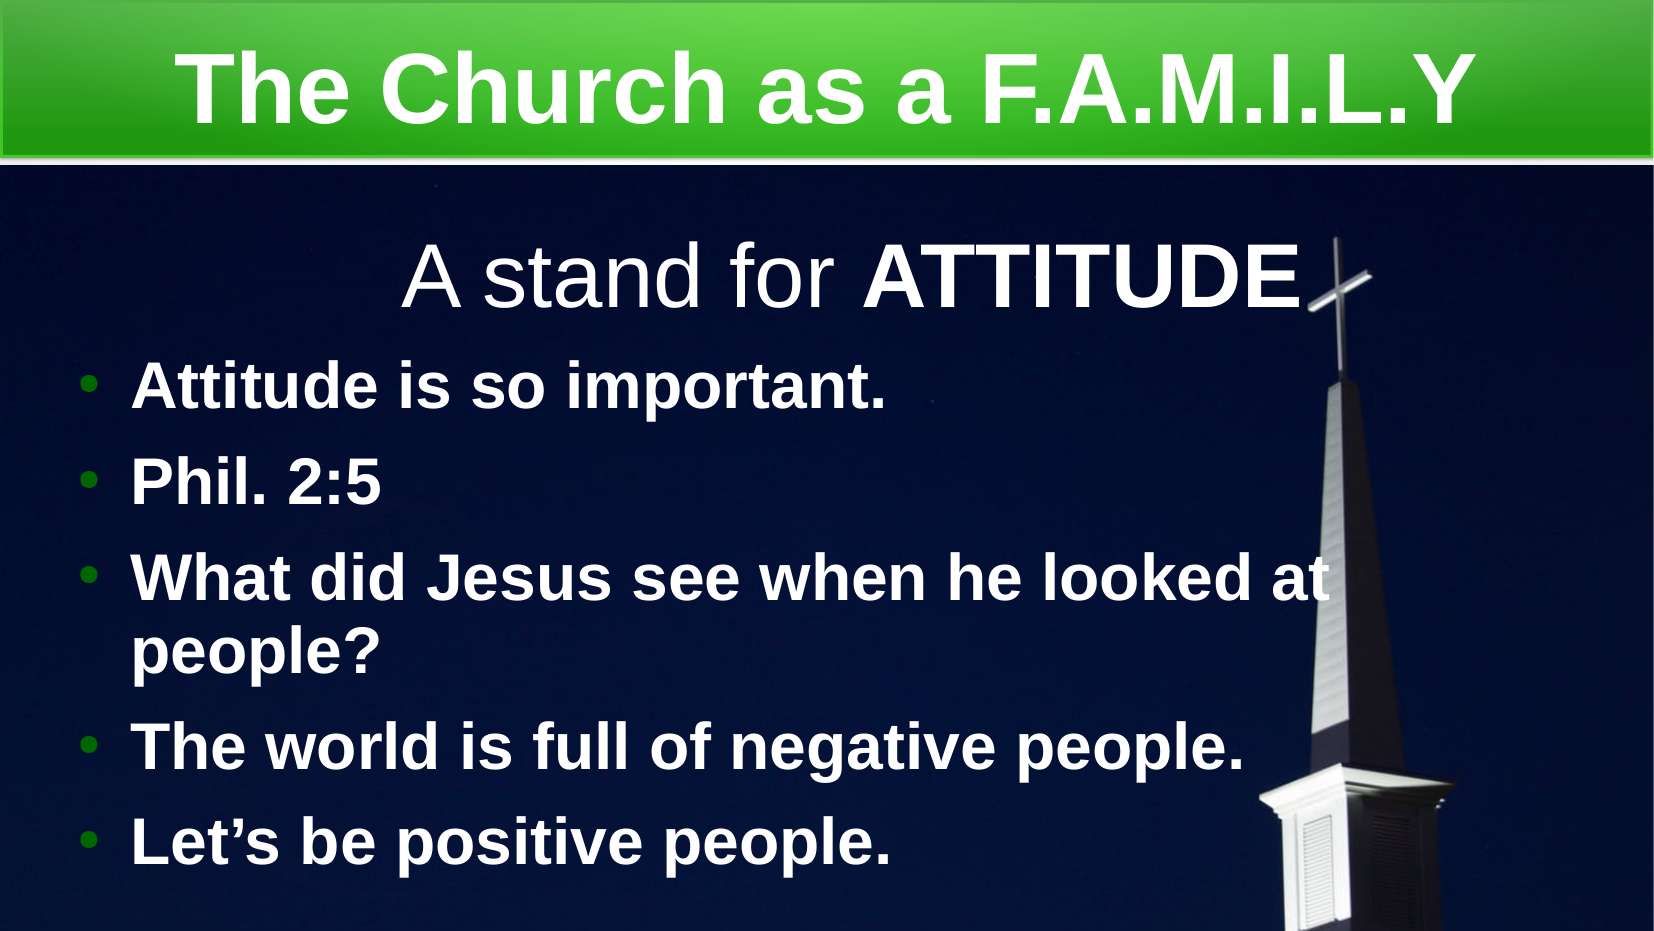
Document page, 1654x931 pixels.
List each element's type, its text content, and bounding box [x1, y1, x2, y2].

picture [0, 165, 1654, 931]
title The Church as a F.A.M.I.L.Y [82, 32, 1571, 145]
list A stand for ATTITUDE Attitude is so important. Phil. 2:5 What did Jesus see when he looked at people? The world is full of negative people. Let’s be positive people. [60, 225, 1576, 886]
